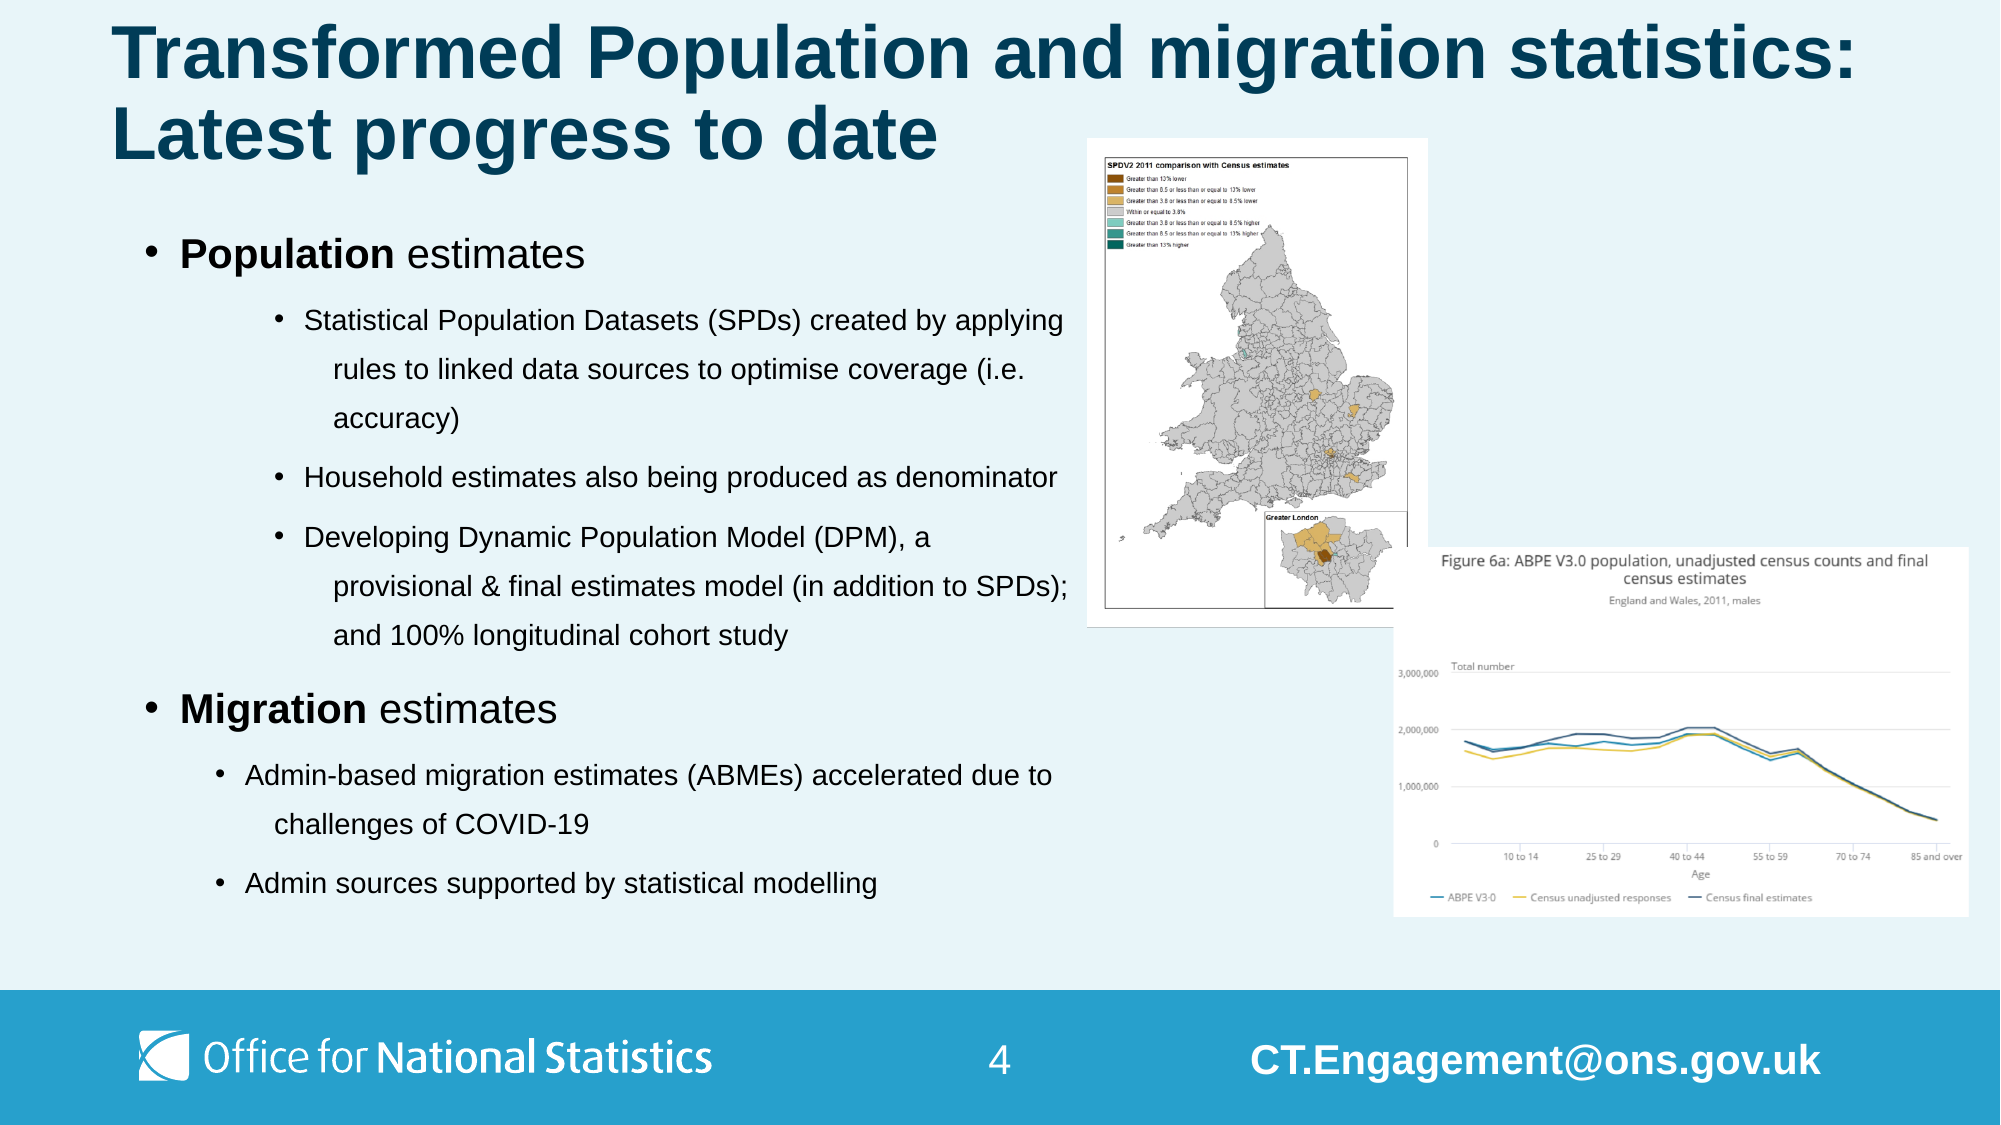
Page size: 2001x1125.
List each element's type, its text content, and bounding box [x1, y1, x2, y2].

list Population estimates Statistical Population Datasets (SPDs) created by applying rules to linked data sources to optimise coverage (i.e. accuracy) Household estimates also being produced as denominator Developing Dynamic Population Model (DPM), a provisional & final estimates model (in addition to SPDs); and 100% longitudinal cohort study Migration estimates Admin-based migration estimates (ABMEs) accelerated due to challenges of COVID-19 Admin sources supported by statistical modelling [61, 206, 1076, 951]
picture [1087, 138, 1969, 917]
text_box 4 [764, 1025, 1235, 1086]
text_box Transformed Population and migration statistics: Latest progress to date [96, 5, 1979, 185]
text_box CT.Engagement@ons.gov.uk [1235, 1025, 1866, 1086]
